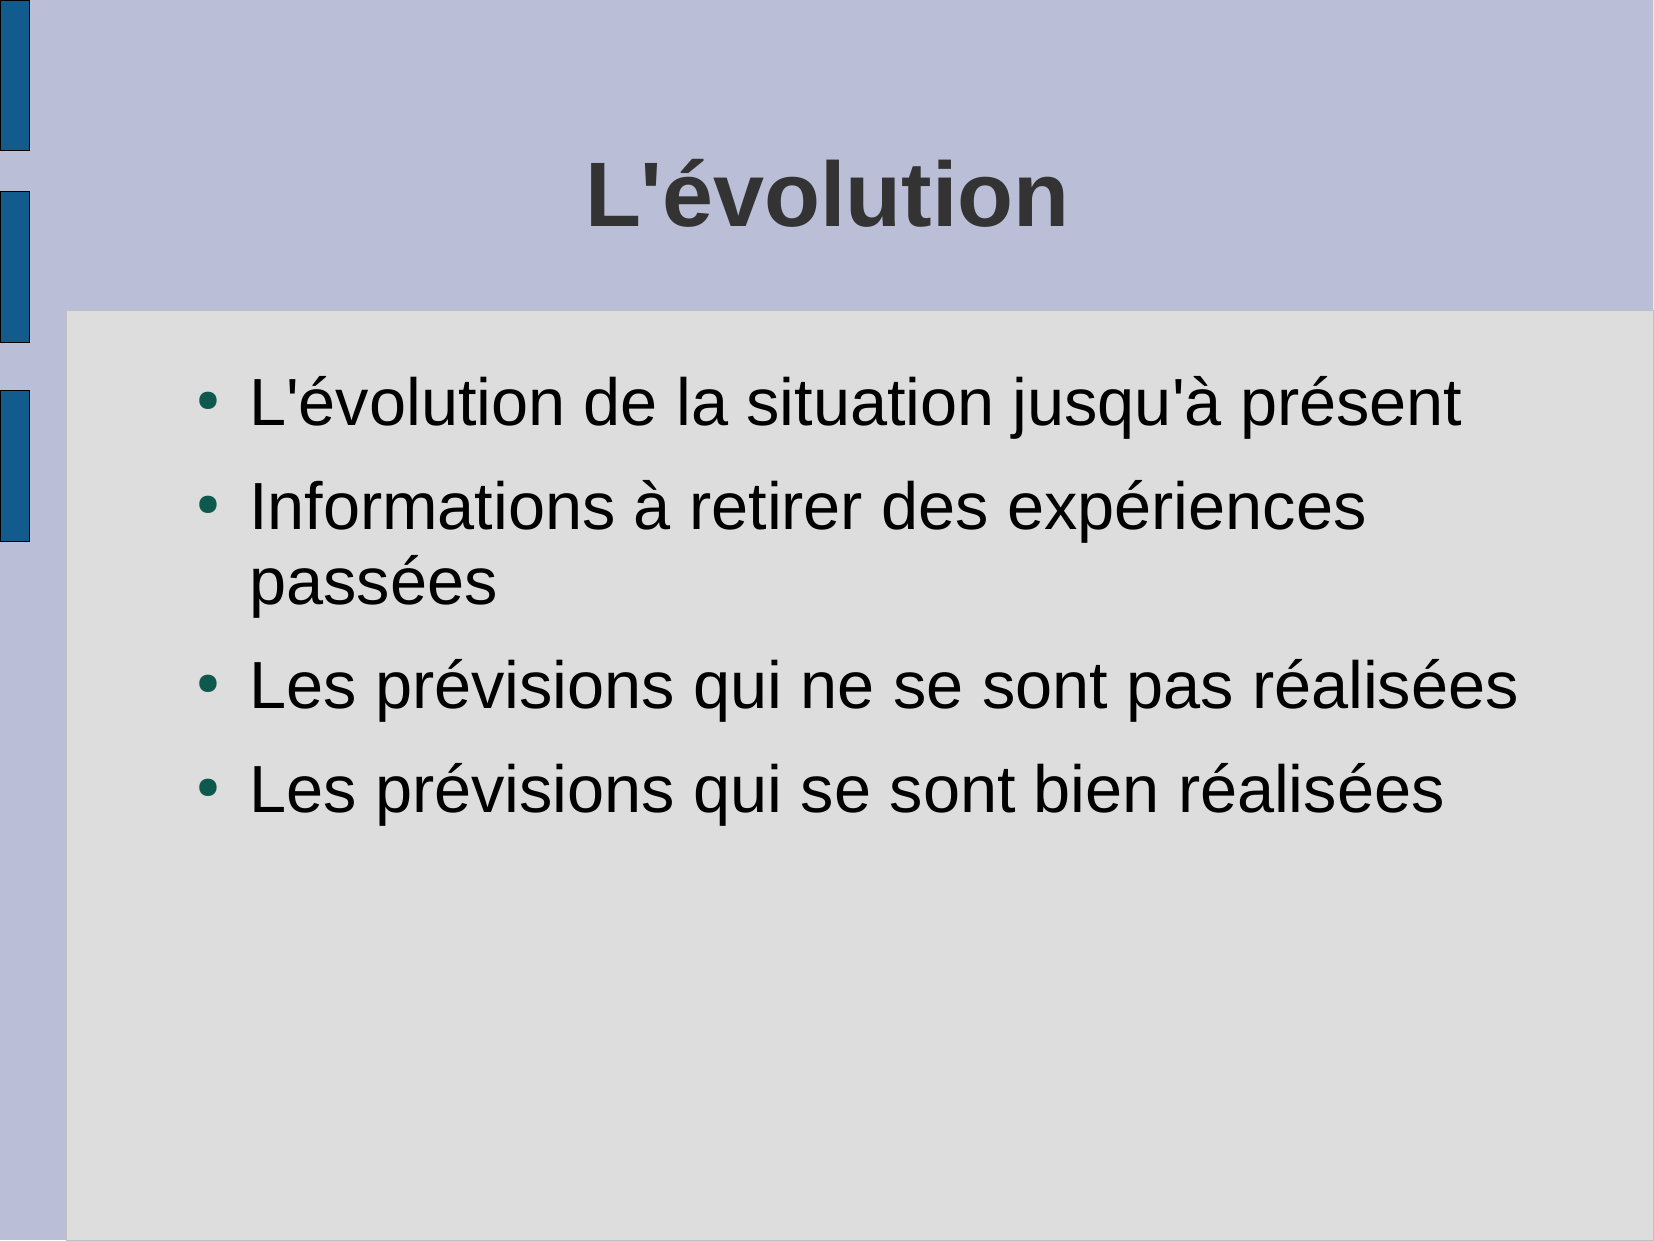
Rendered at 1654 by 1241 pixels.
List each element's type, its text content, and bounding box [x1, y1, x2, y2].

title L'évolution [121, 91, 1534, 299]
list L'évolution de la situation jusqu'à présent Informations à retirer des expériences passées Les prévisions qui ne se sont pas réalisées Les prévisions qui se sont bien réalisées [178, 364, 1570, 1147]
